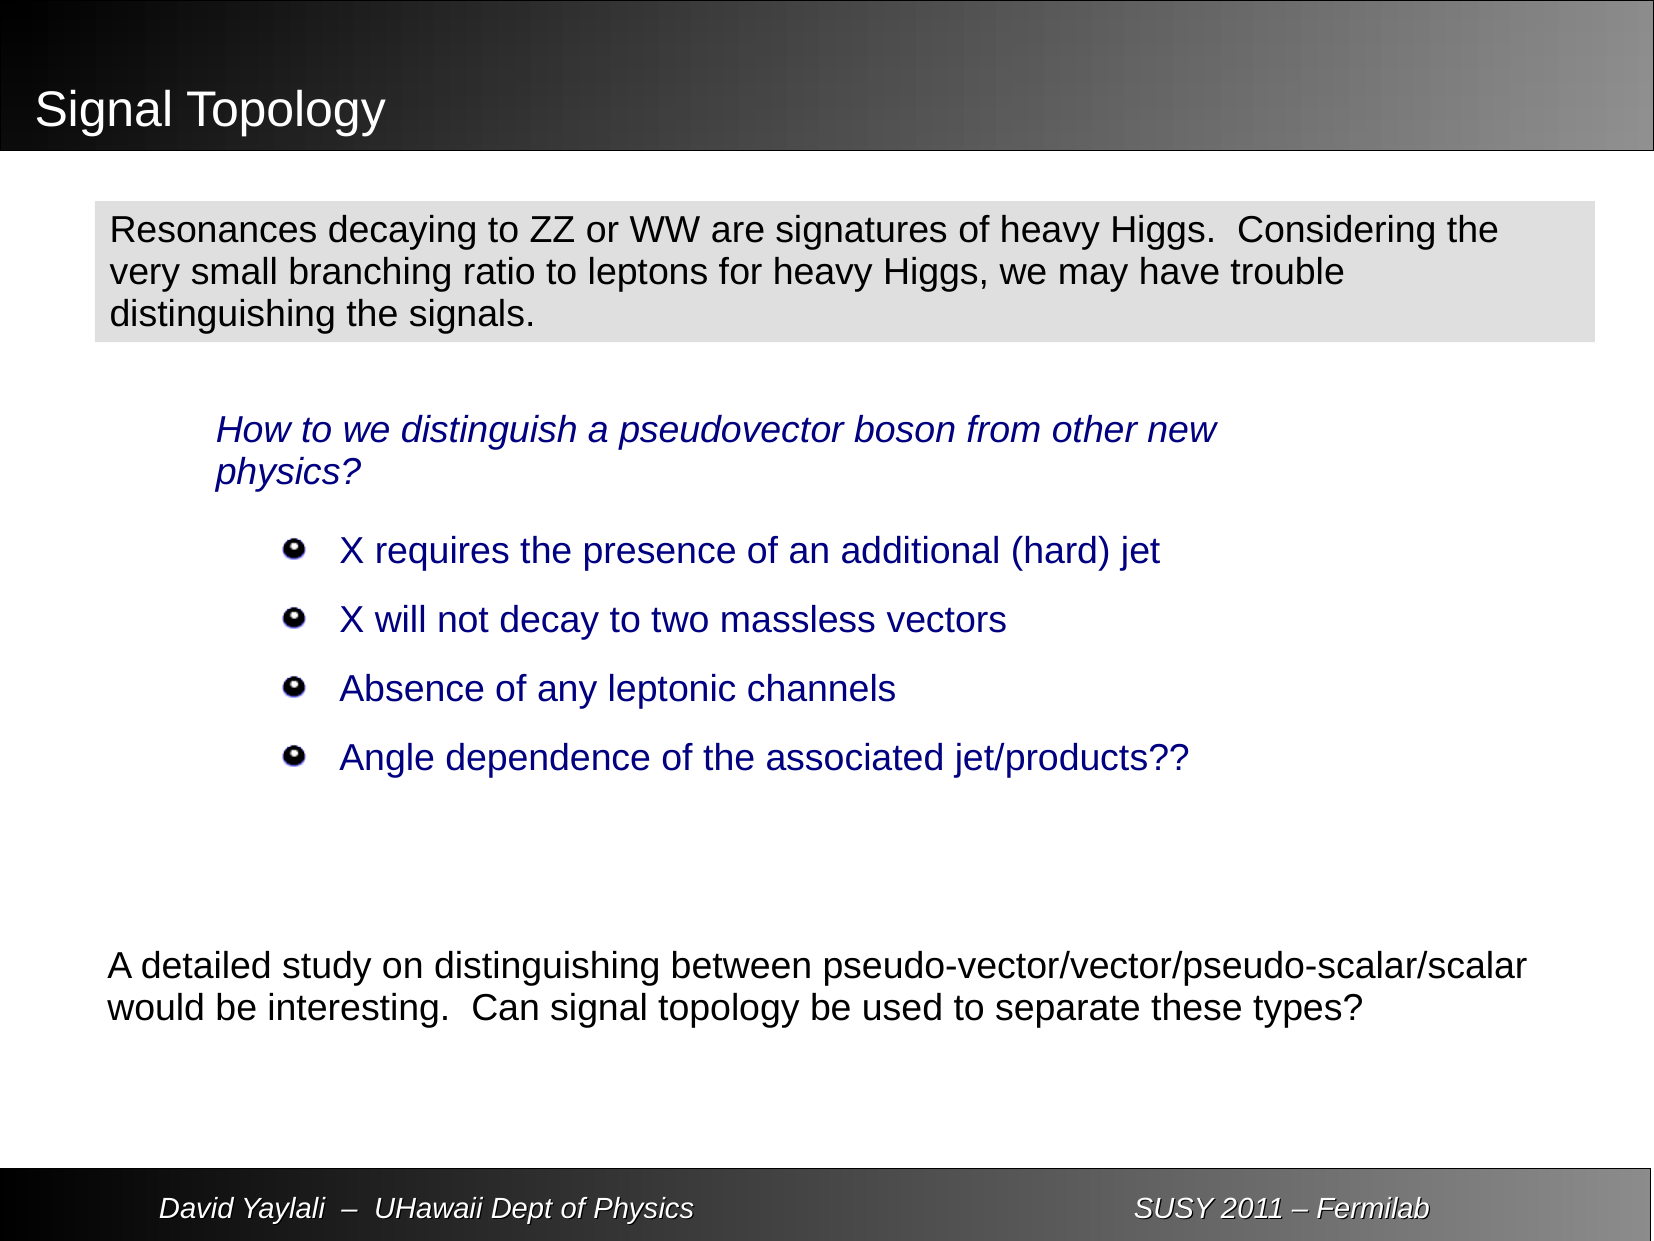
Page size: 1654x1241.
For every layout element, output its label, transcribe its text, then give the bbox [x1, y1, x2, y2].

text_box A detailed study on distinguishing between pseudo-vector/vector/pseudo-scalar/scalar would be interesting. Can signal topology be used to separate these types? [92, 937, 1622, 1037]
text_box Resonances decaying to ZZ or WW are signatures of heavy Higgs. Considering the very small branching ratio to leptons for heavy Higgs, we may have trouble distinguishing the signals. [94, 201, 1595, 343]
text_box How to we distinguish a pseudovector boson from other new physics? [201, 400, 1327, 500]
text_box X requires the presence of an additional (hard) jet X will not decay to two massless vectors Absence of any leptonic channels Angle dependence of the associated jet/products?? [264, 521, 1353, 786]
text_box Signal Topology [19, 73, 401, 144]
